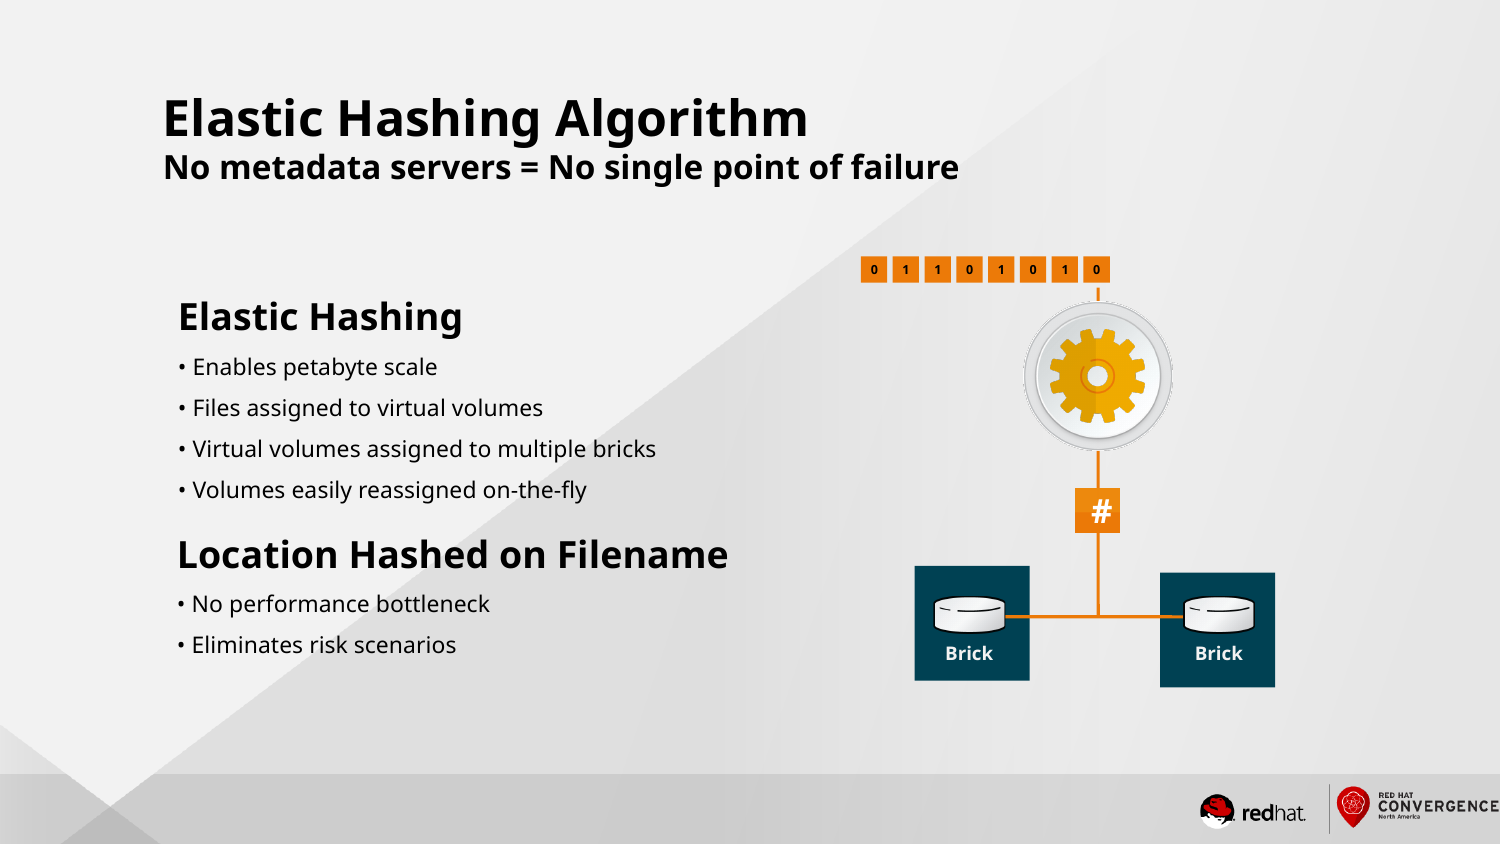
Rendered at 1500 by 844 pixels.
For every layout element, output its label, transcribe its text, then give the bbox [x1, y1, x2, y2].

list Elastic Hashing • Enables petabyte scale • Files assigned to virtual volumes • Virtual volumes assigned to multiple bricks • Volumes easily reassigned on-the-fly [162, 255, 798, 392]
text_box 0 [1078, 256, 1115, 283]
text_box [914, 565, 1030, 681]
text_box Brick [921, 639, 1018, 666]
text_box 0 [951, 256, 982, 283]
text_box 1 [1046, 256, 1078, 283]
text_box Brick [1171, 639, 1267, 666]
list Location Hashed on Filename • No performance bottleneck • Eliminates risk scenarios [161, 493, 797, 630]
text_box 0 [855, 256, 887, 283]
text_box Elastic Hashing Algorithm No metadata servers = No single point of failure [147, 78, 1407, 195]
text_box 1 [919, 256, 951, 283]
text_box # [1076, 488, 1120, 533]
text_box 1 [982, 256, 1014, 283]
picture [0, 0, 1500, 844]
text_box 0 [1014, 256, 1046, 283]
text_box [1160, 572, 1276, 688]
text_box 1 [887, 256, 919, 283]
